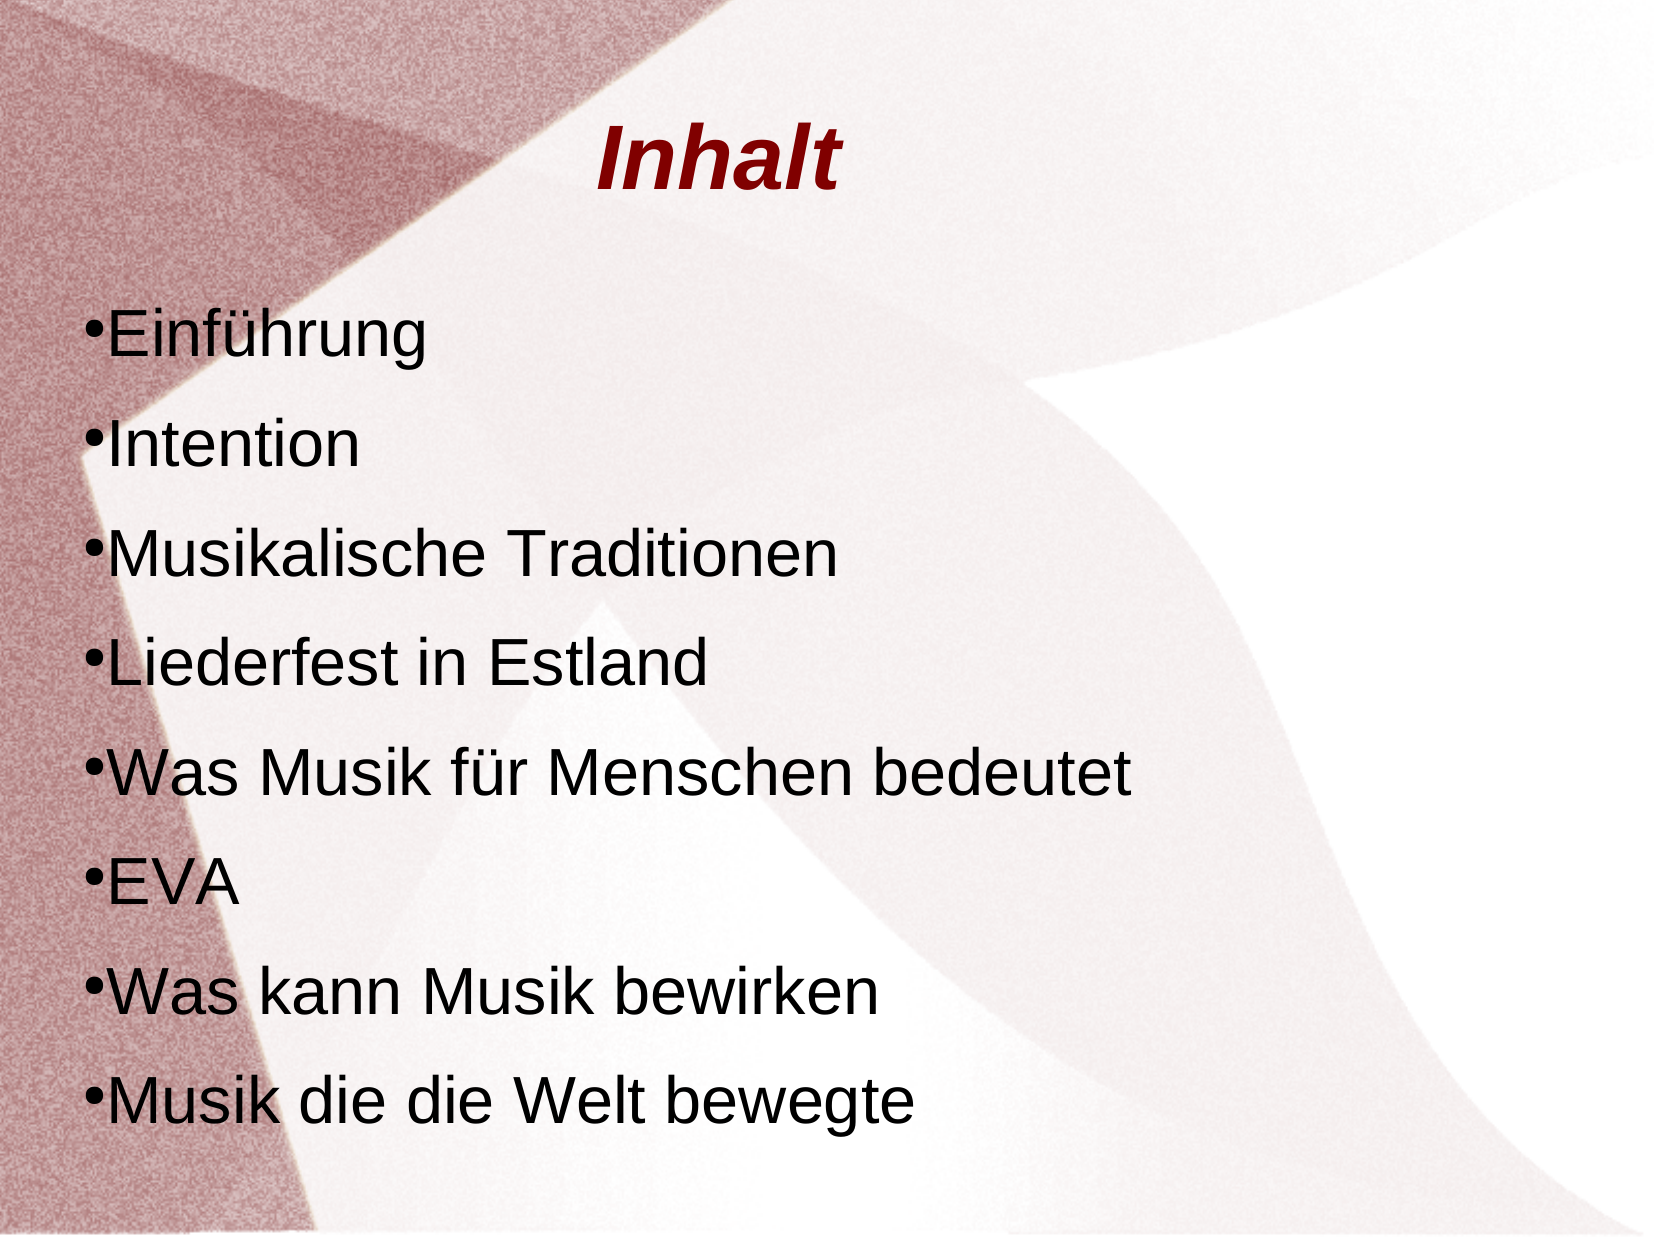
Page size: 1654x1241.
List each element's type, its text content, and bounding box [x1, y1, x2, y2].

list Einführung Intention Musikalische Traditionen Liederfest in Estland Was Musik für Menschen bedeutet EVA Was kann Musik bewirken Musik die die Welt bewegte [82, 290, 1571, 1199]
title Inhalt [596, 49, 1607, 257]
